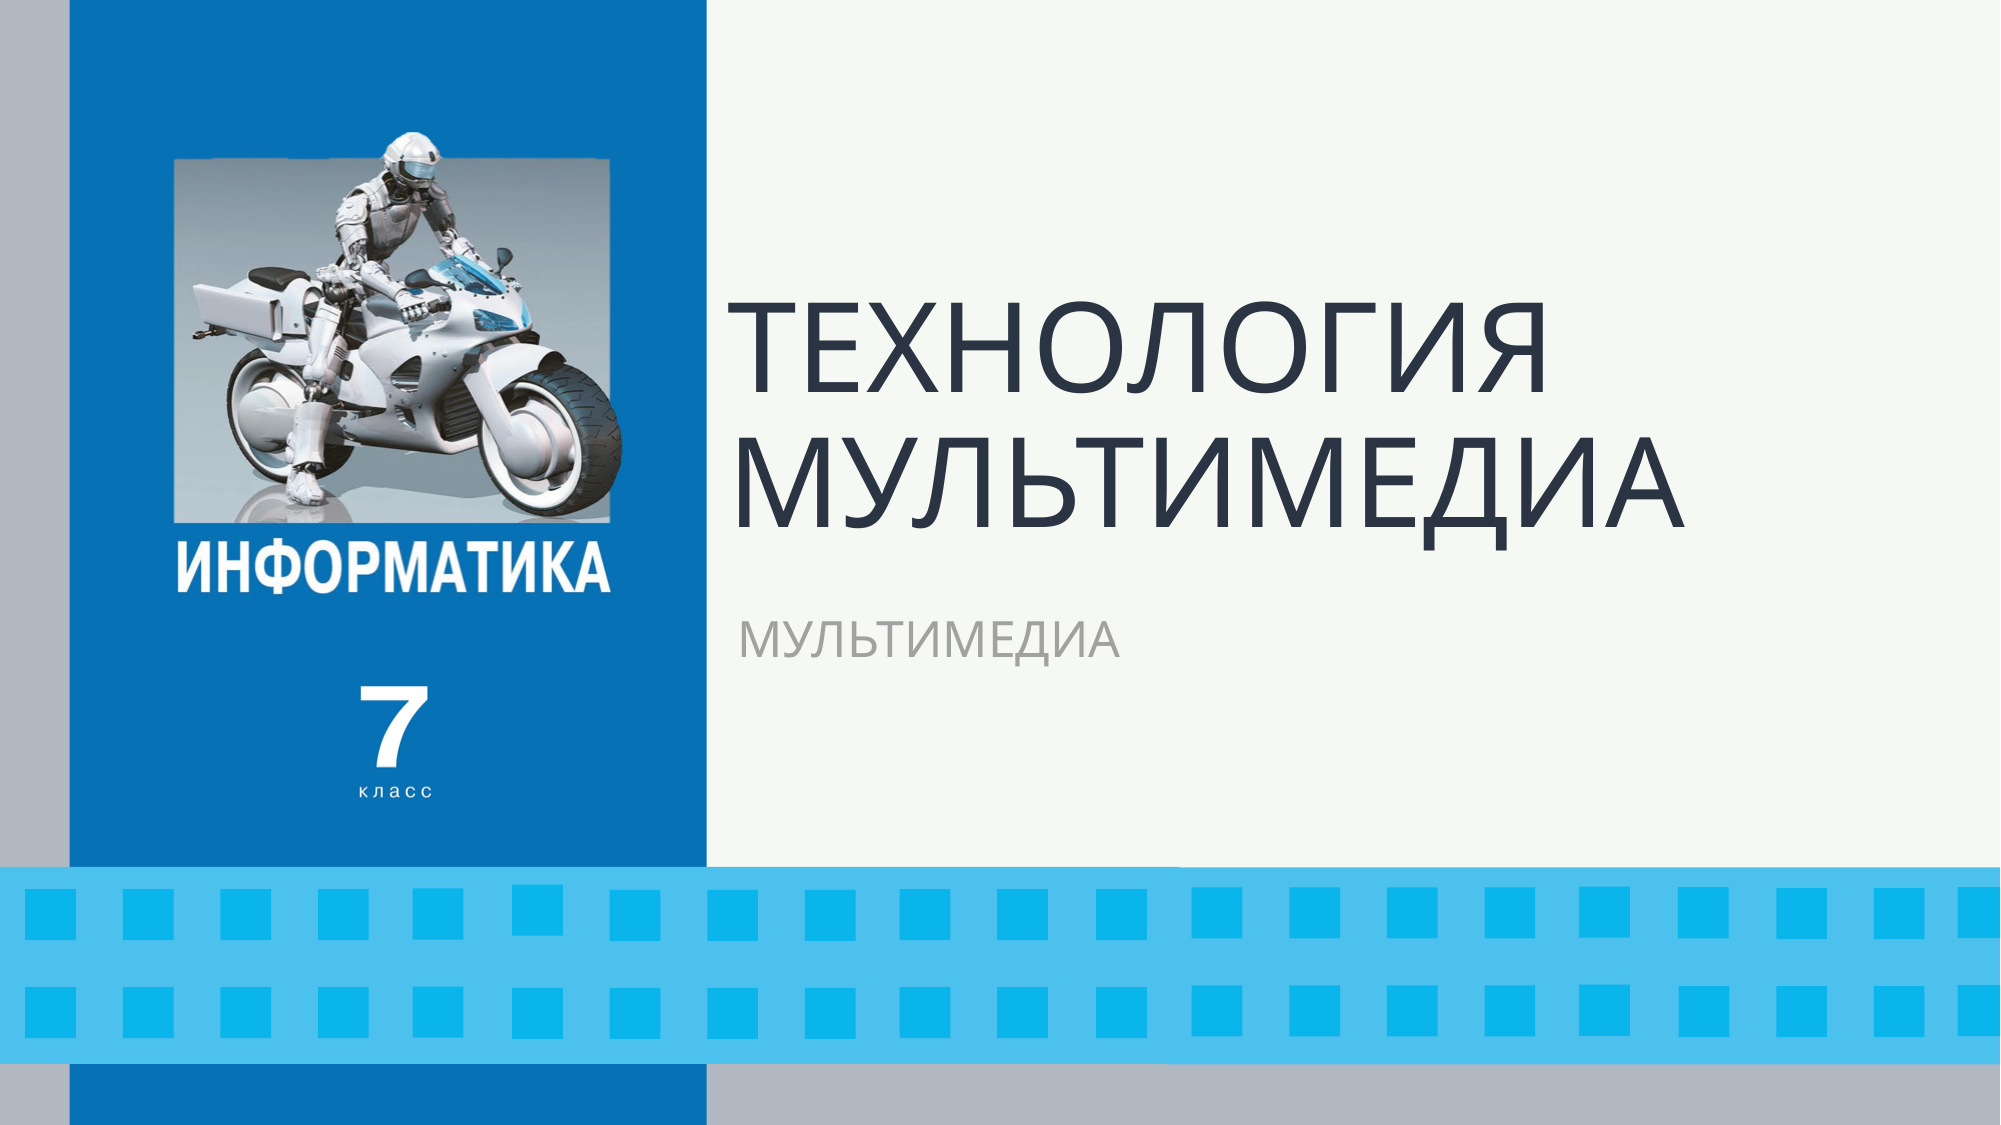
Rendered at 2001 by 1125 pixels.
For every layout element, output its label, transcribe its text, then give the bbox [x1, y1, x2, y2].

subtitle МУЛЬТИМЕДИА [722, 606, 1882, 879]
title ТЕХНОЛОГИЯ МУЛЬТИМЕДИА [712, 88, 2000, 563]
picture [332, 669, 459, 812]
picture [169, 128, 629, 603]
